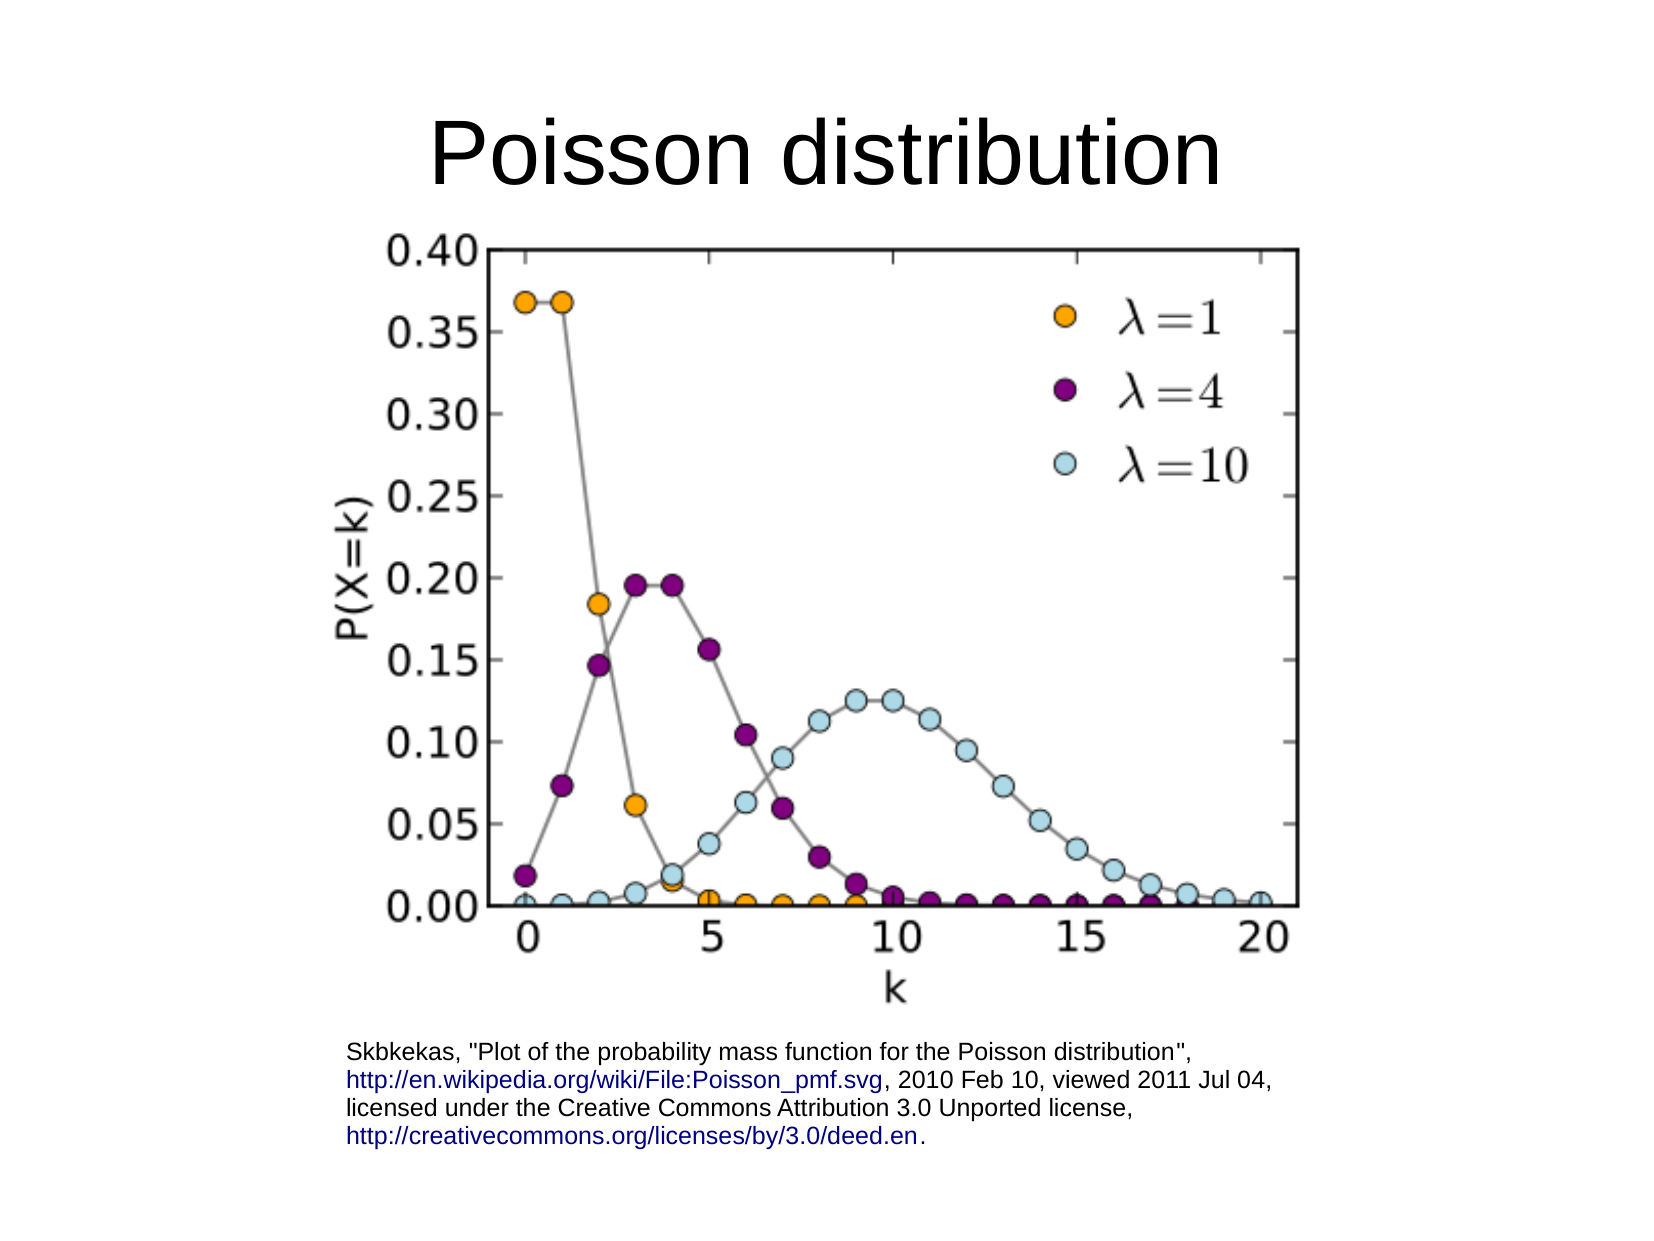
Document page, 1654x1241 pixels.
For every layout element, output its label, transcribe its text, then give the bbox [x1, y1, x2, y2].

picture [315, 257, 1339, 1013]
text_box Skbkekas, "Plot of the probability mass function for the Poisson distribution", http://en.wikipedia.org/wiki/File:Poisson_pmf.svg, 2010 Feb 10, viewed 2011 Jul 04, licensed under the Creative Commons Attribution 3.0 Unported license, http://creativecommons.org/licenses/by/3.0/deed.en. [331, 1030, 1323, 1163]
title Poisson distribution [82, 49, 1571, 257]
